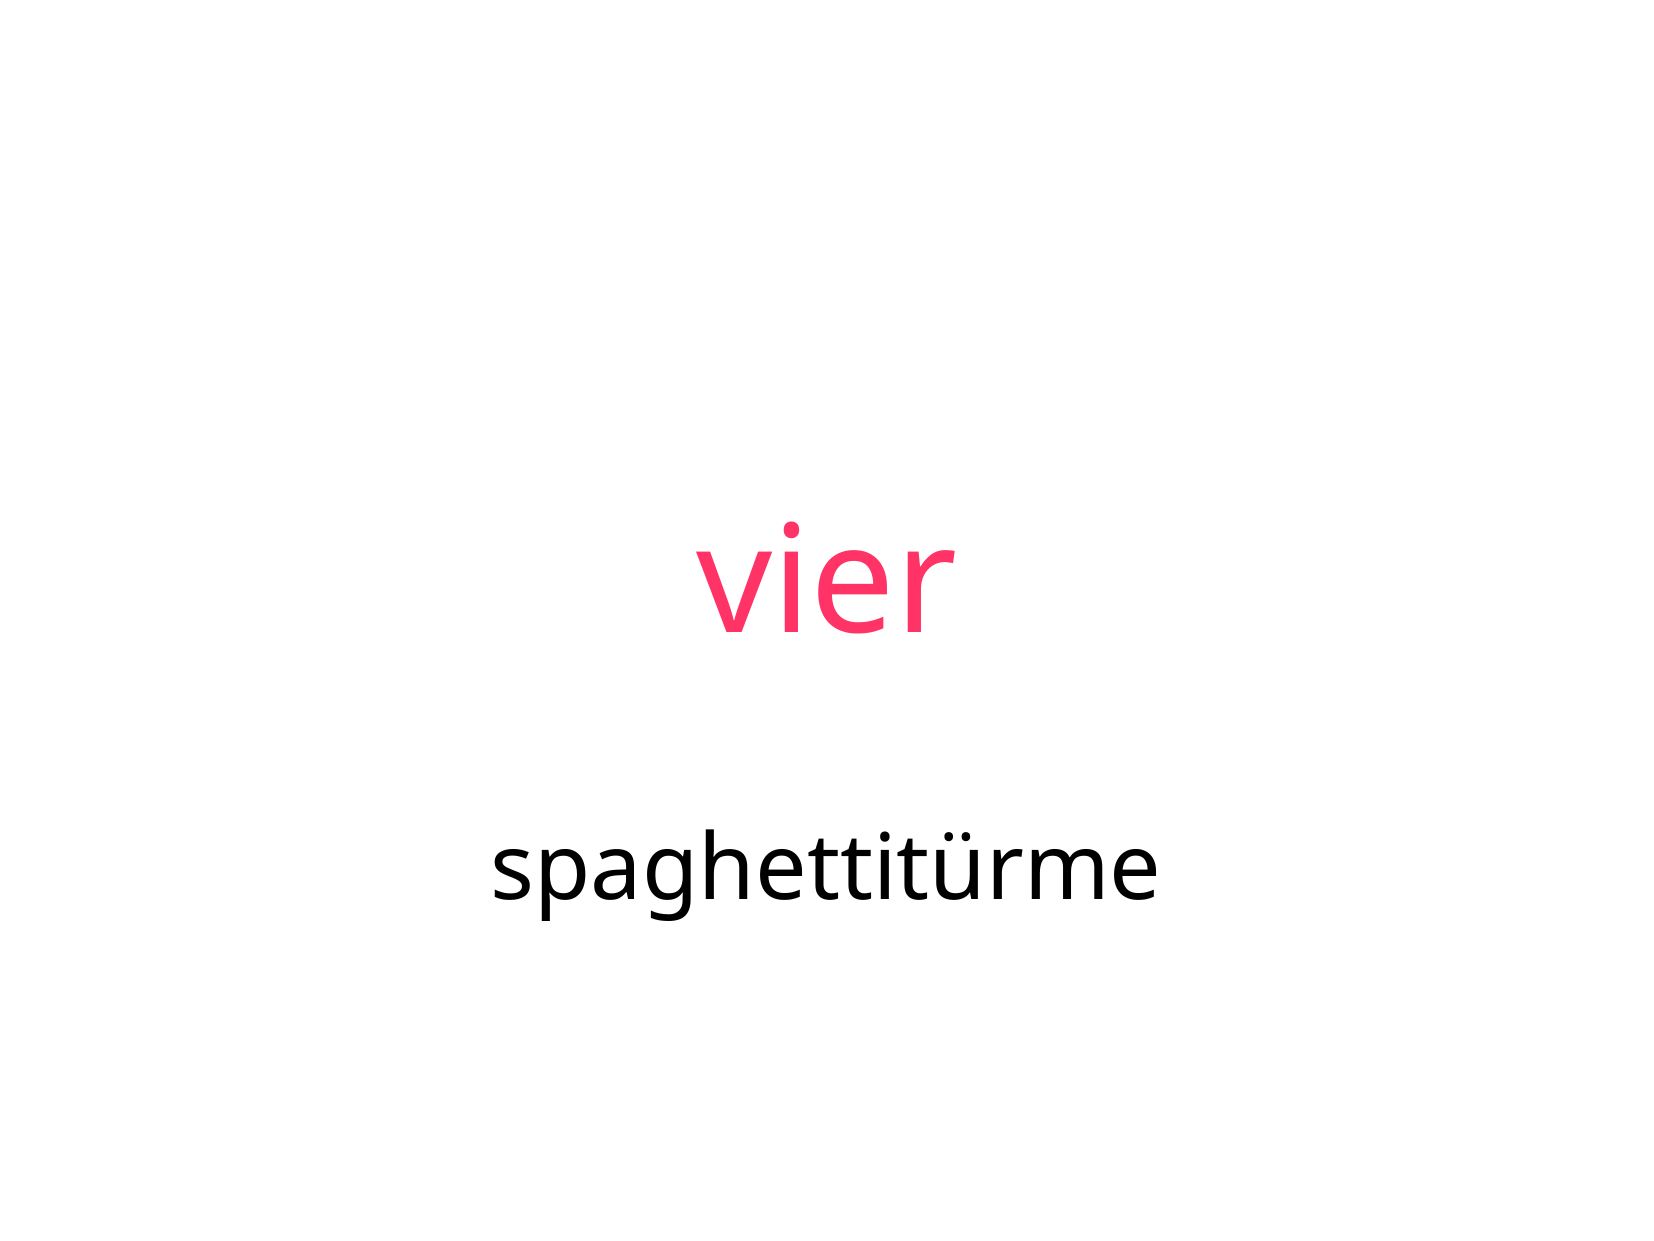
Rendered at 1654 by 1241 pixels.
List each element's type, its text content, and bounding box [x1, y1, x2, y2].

subtitle vier spaghettitürme [82, 290, 1571, 1109]
